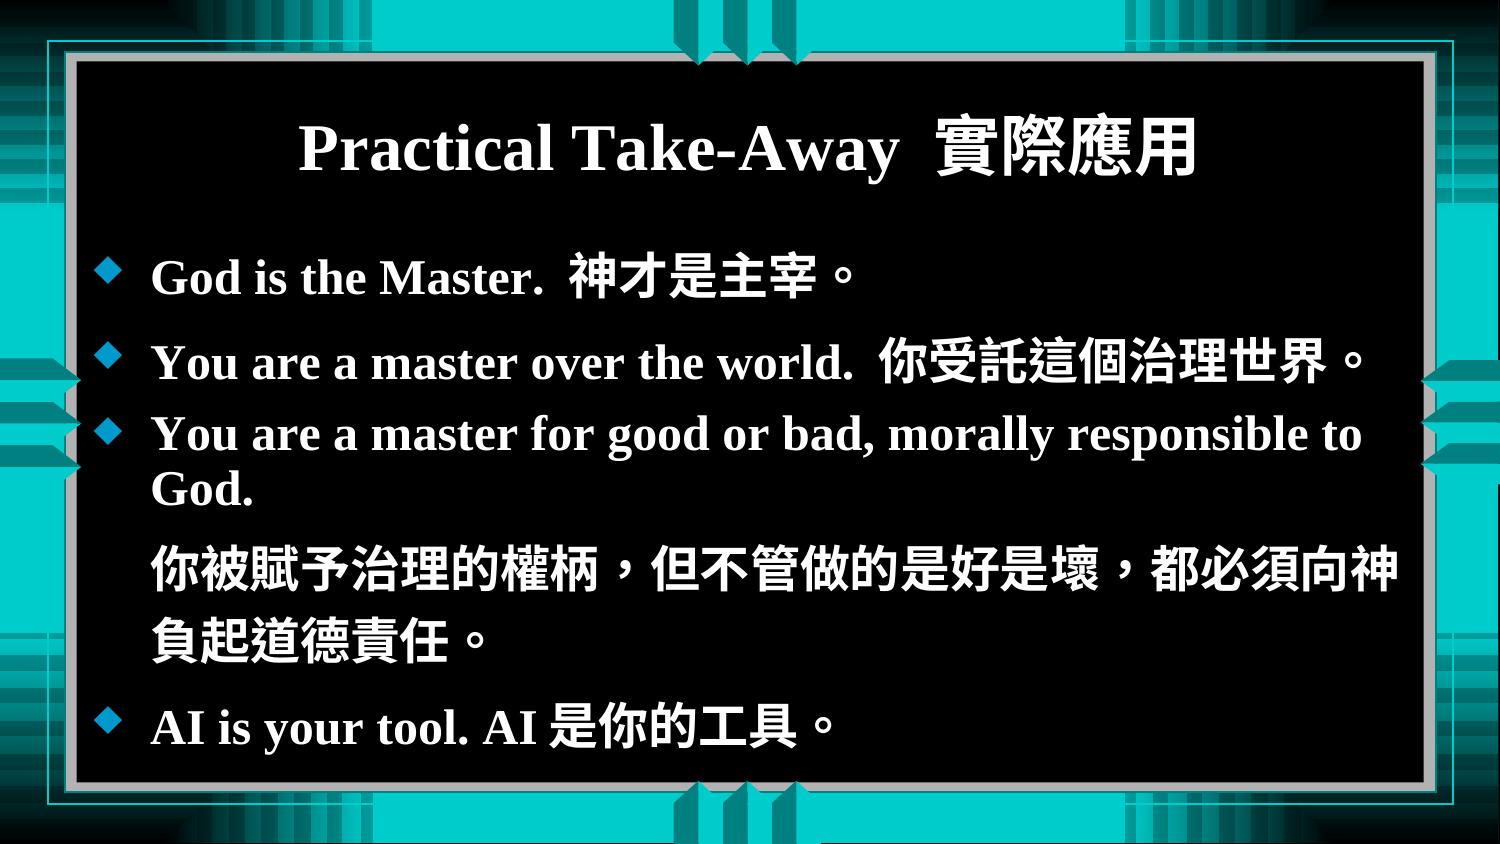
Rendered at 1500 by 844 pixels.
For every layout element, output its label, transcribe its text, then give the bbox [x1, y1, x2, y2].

list God is the Master. 神才是主宰。 You are a master over the world. 你受託這個治理世界。 You are a master for good or bad, morally responsible to God. 你被賦予治理的權柄，但不管做的是好是壞，都必須向神負起道德責任。 AI is your tool. AI是你的工具。 [93, 236, 1407, 826]
title Practical Take-Away 實際應用 [112, 70, 1388, 212]
